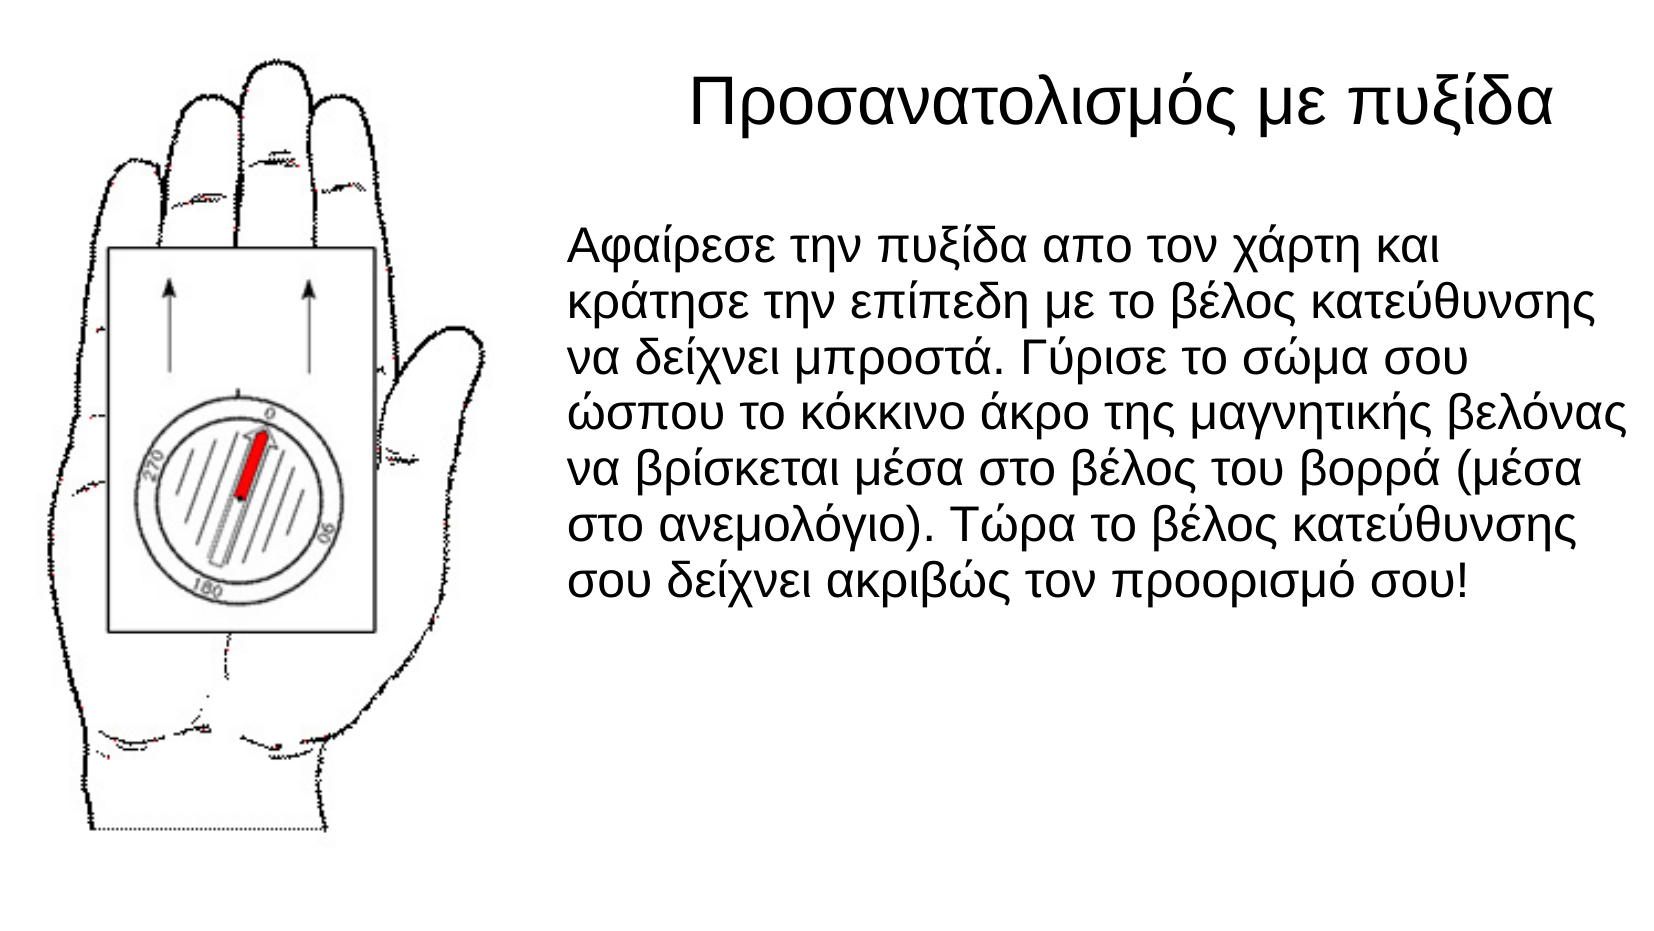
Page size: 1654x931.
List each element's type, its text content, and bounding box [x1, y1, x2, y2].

list Αφαίρεσε την πυξίδα απο τον χάρτη και κράτησε την επίπεδη με το βέλος κατεύθυνσης να δείχνει μπροστά. Γύρισε το σώμα σου ώσπου το κόκκινο άκρο της μαγνητικής βελόνας να βρίσκεται μέσα στο βέλος του βορρά (μέσα στο ανεμολόγιο). Τώρα το βέλος κατεύθυνσης σου δείχνει ακριβώς τον προορισμό σου! [496, 217, 1630, 922]
picture [35, 35, 508, 875]
title Προσανατολισμός με πυξίδα [614, 11, 1630, 189]
